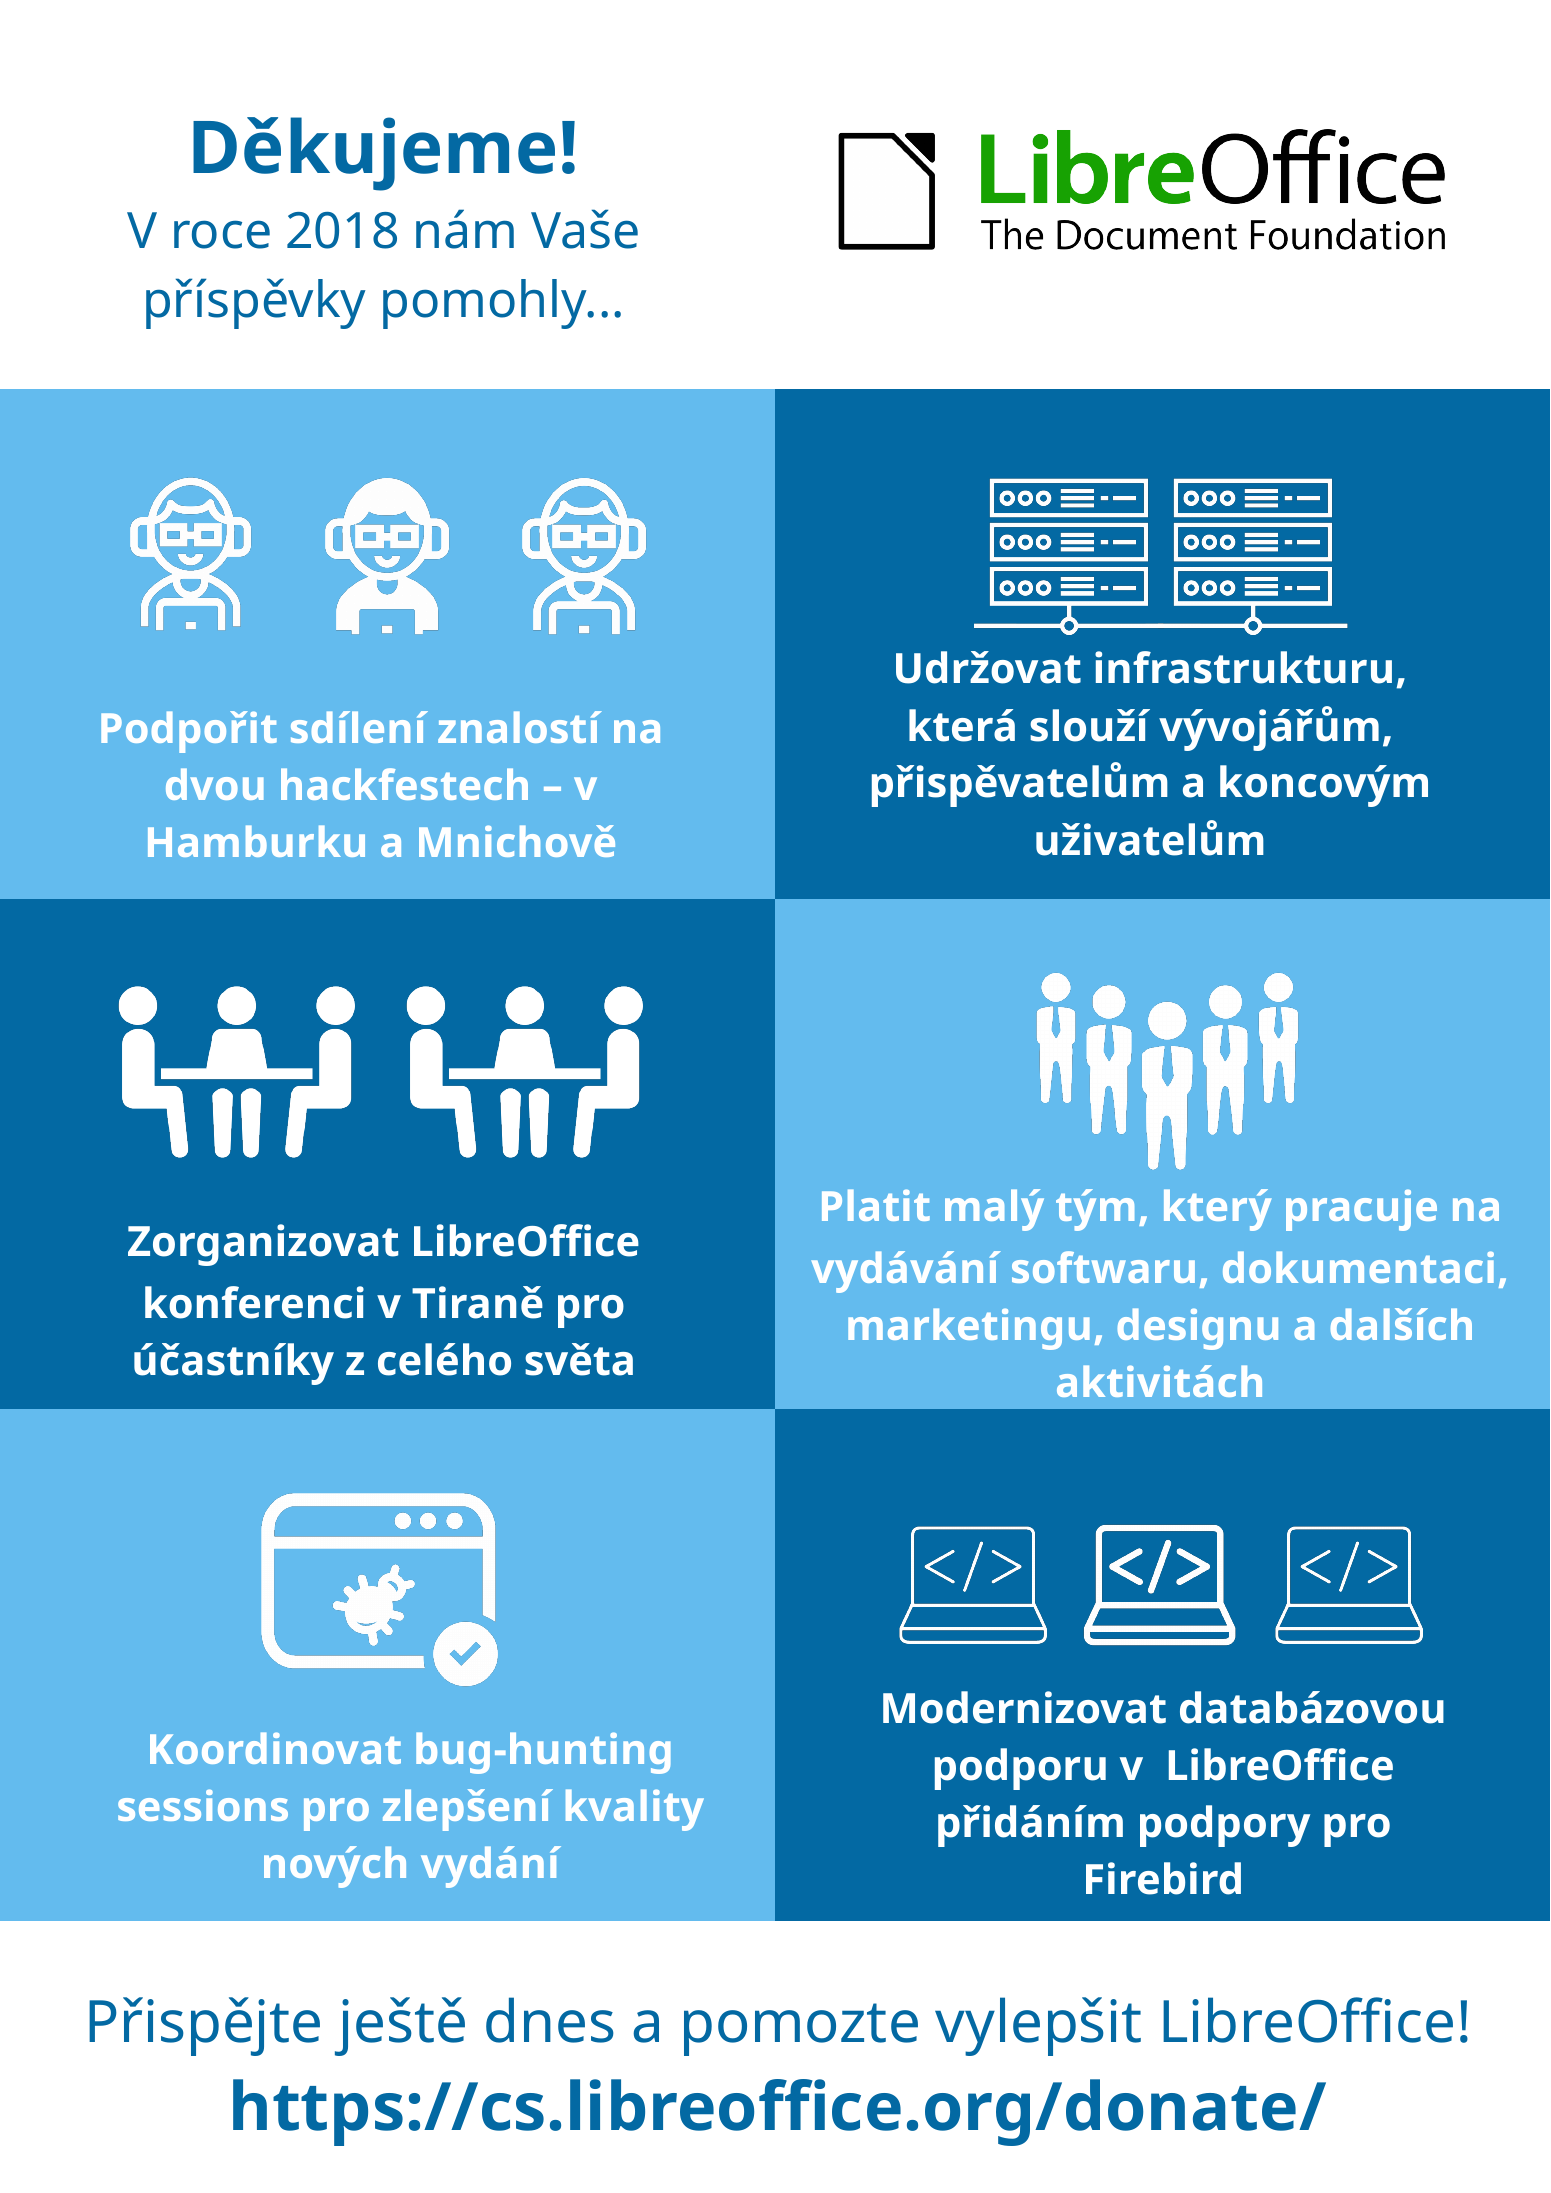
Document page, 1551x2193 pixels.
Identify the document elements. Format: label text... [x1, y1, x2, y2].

text_box Modernizovat databázovou podporu v LibreOffice přidáním podpory pro Firebird [850, 1671, 1477, 1972]
text_box Podpořit sdílení znalostí na dvou hackfestech – v Hamburku a Mnichově [70, 690, 691, 906]
text_box Udržovat infrastrukturu, která slouží vývojářům, přispěvatelům a koncovým uživatelům [850, 631, 1450, 883]
picture [81, 460, 696, 684]
text_box Děkujeme! V roce 2018 nám Vaše příspěvky pomohly... [109, 88, 659, 341]
picture [1010, 959, 1324, 1169]
picture [100, 977, 373, 1164]
text_box ﻿Zorganizovat LibreOffice konferenci v Tiraně pro účastníky z celého světa [64, 1204, 703, 1426]
picture [875, 1501, 1447, 1671]
picture [789, 77, 1492, 302]
text_box [0, 389, 1550, 1921]
text_box Koordinovat bug-hunting sessions pro zlepšení kvality nových vydání [59, 1712, 762, 1964]
text_box ﻿Platit malý tým, který pracuje na vydávání softwaru, dokumentaci, marketingu, designu a dalších aktivitách [791, 1169, 1530, 1480]
text_box Přispějte ještě dnes a pomozte vylepšit LibreOffice! https://cs.libreoffice.org/donate/ [56, 1972, 1501, 2166]
picture [963, 465, 1359, 631]
picture [388, 977, 661, 1164]
picture [237, 1468, 521, 1711]
